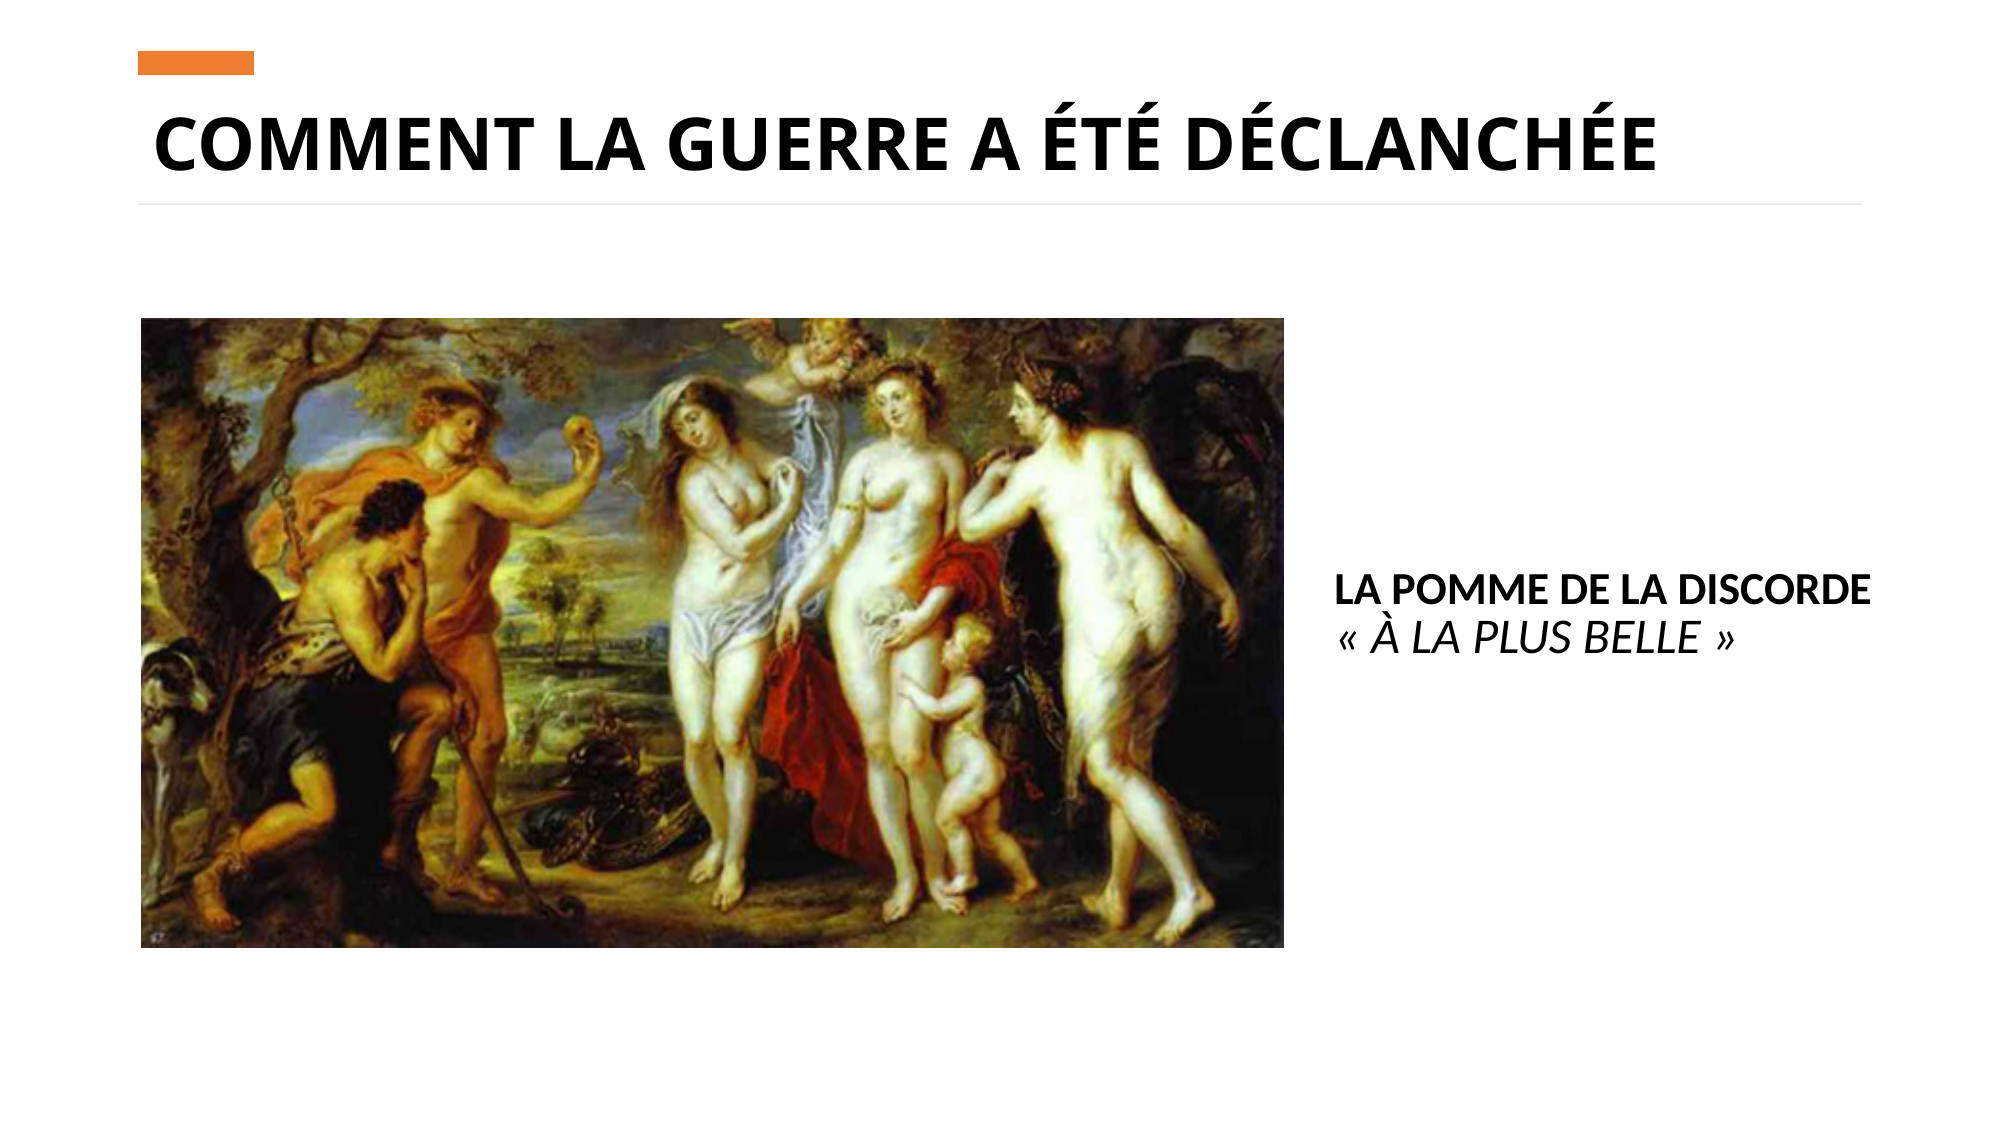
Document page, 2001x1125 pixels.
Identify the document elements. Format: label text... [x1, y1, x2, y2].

picture [141, 318, 1284, 948]
text_box LA POMME DE LA DISCORDE « À LA PLUS BELLE » [1319, 562, 1888, 719]
text_box [137, 51, 254, 76]
text_box COMMENT LA GUERRE A ÉTÉ DÉCLANCHÉE [138, 85, 1863, 197]
